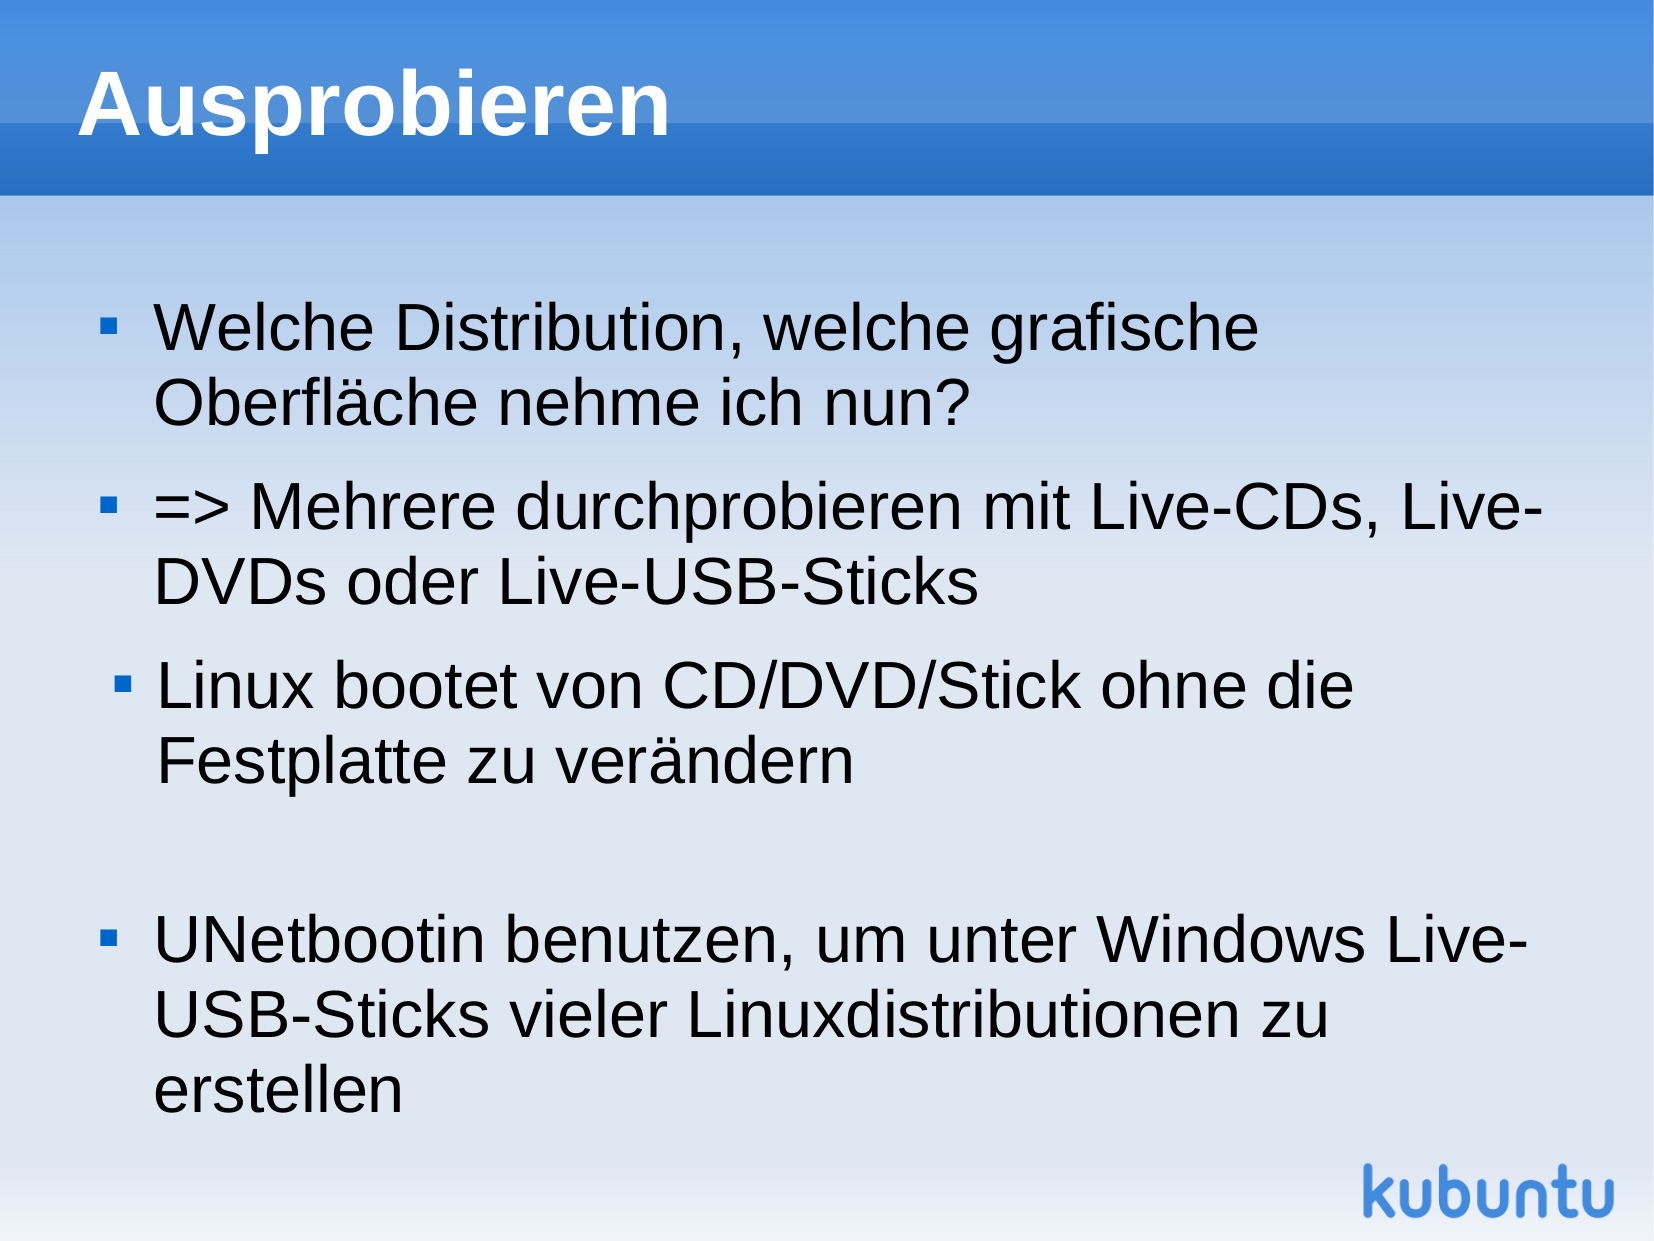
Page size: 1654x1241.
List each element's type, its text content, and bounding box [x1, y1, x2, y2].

picture [0, 0, 1654, 1241]
title Ausprobieren [76, 0, 1565, 208]
list Welche Distribution, welche grafische Oberfläche nehme ich nun? => Mehrere durchprobieren mit Live-CDs, Live-DVDs oder Live-USB-Sticks Linux bootet von CD/DVD/Stick ohne die Festplatte zu verändern UNetbootin benutzen, um unter Windows Live-USB-Sticks vieler Linuxdistributionen zu erstellen [82, 290, 1571, 1127]
